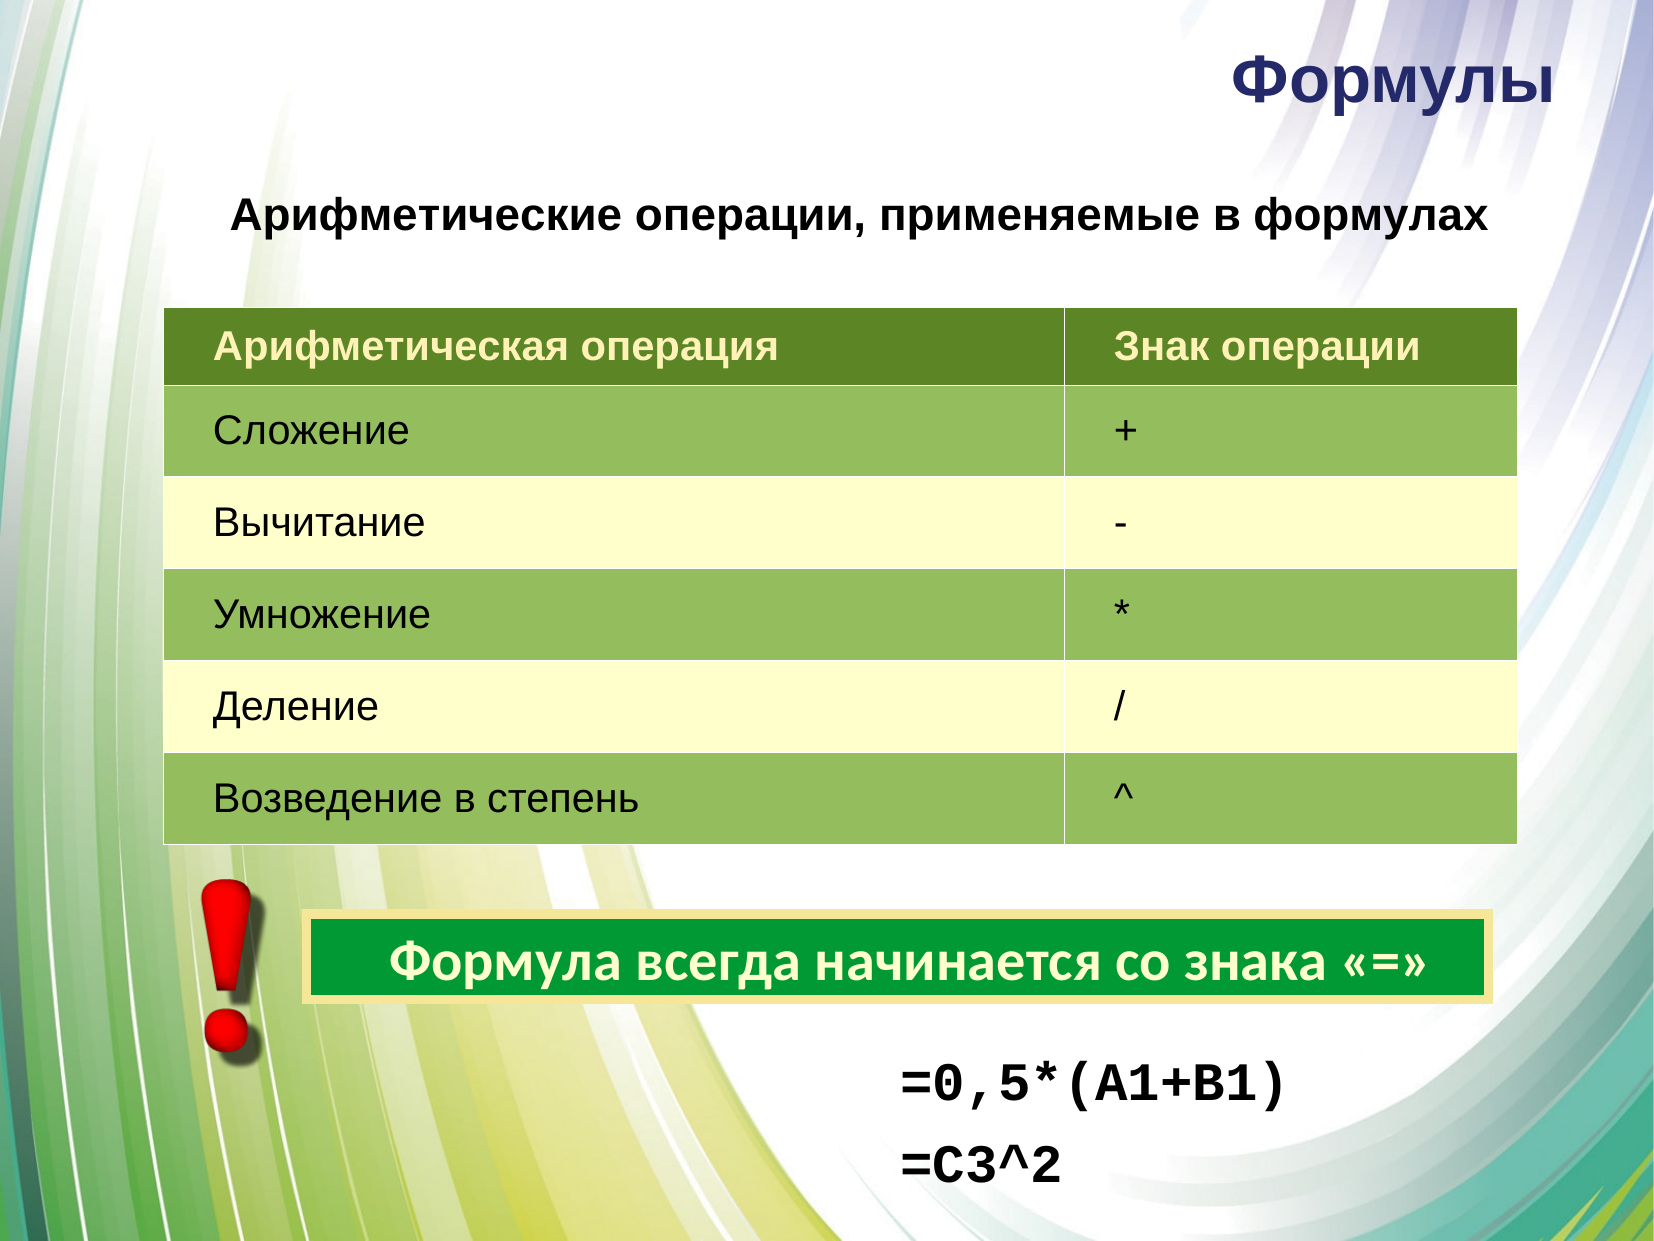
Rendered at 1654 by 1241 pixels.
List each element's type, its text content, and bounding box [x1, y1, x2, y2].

table_header Арифметическая операция [164, 308, 1064, 385]
table_cell + [1065, 386, 1517, 476]
table_header Знак операции [1065, 308, 1517, 385]
text_box =0,5*(А1+В1) =С3^2 [885, 1038, 1501, 1202]
table_cell / [1065, 661, 1517, 752]
table_cell ^ [1065, 753, 1517, 844]
table_cell Вычитание [164, 477, 1064, 568]
table_cell - [1065, 477, 1517, 568]
table_cell Сложение [164, 386, 1064, 476]
text_box Формула всегда начинается со знака «=» [331, 914, 1489, 1000]
picture [0, 0, 1654, 1241]
table_cell Возведение в степень [164, 753, 1064, 844]
text_box Арифметические операции, применяемые в формулах [136, 177, 1583, 248]
text_box Формулы [97, 34, 1571, 126]
table_cell Деление [164, 661, 1064, 752]
table_cell Умножение [164, 569, 1064, 660]
table_cell * [1065, 569, 1517, 660]
